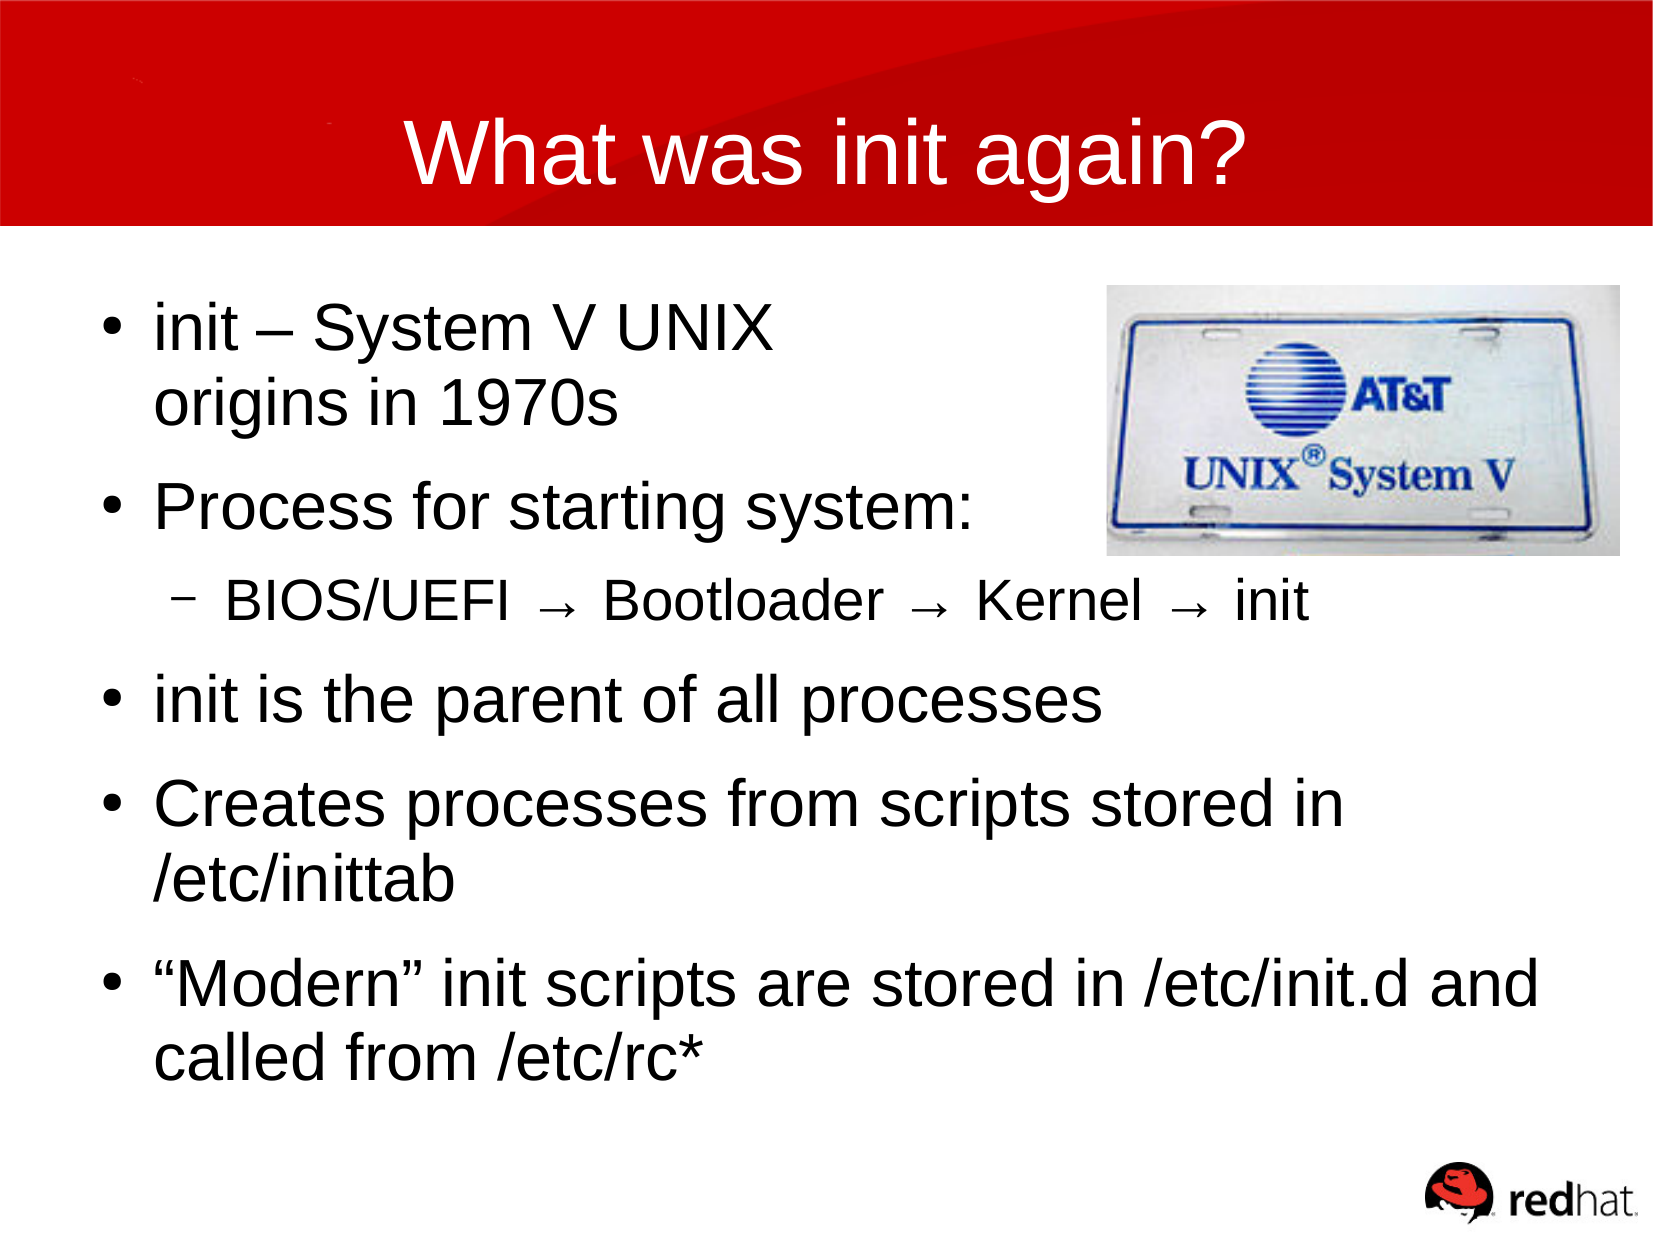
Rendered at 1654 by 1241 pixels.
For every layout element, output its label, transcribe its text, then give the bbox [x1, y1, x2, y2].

picture [1106, 285, 1621, 556]
picture [0, 0, 1653, 226]
list init – System V UNIX origins in 1970s Process for starting system: BIOS/UEFI → Bootloader → Kernel → init init is the parent of all processes Creates processes from scripts stored in /etc/inittab “Modern” init scripts are stored in /etc/init.d and called from /etc/rc* [82, 290, 1571, 1141]
title What was init again? [82, 49, 1571, 257]
picture [1425, 1162, 1638, 1232]
